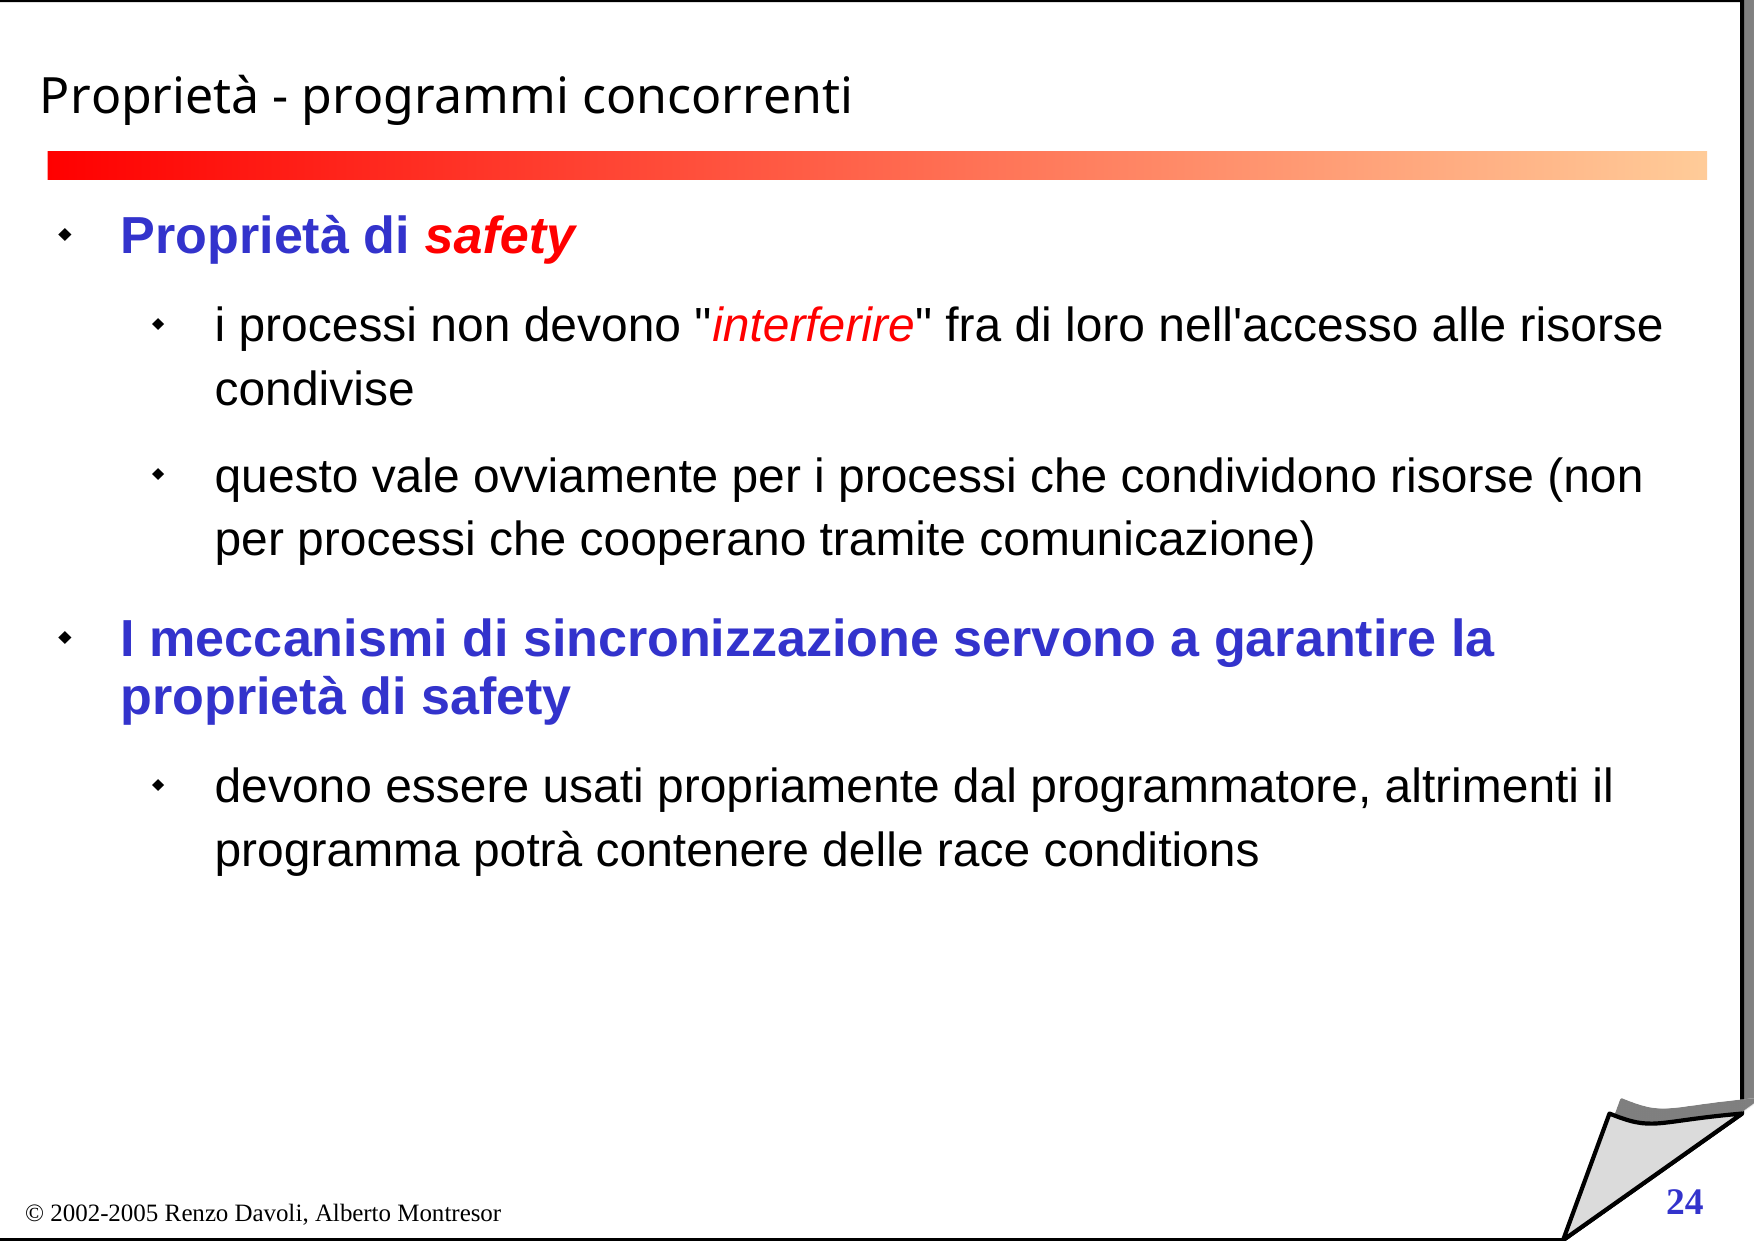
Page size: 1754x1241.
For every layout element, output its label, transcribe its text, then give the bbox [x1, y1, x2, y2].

list Proprietà di safety i processi non devono "interferire" fra di loro nell'accesso alle risorse condivise questo vale ovviamente per i processi che condividono risorse (non per processi che cooperano tramite comunicazione) I meccanismi di sincronizzazione servono a garantire la proprietà di safety devono essere usati propriamente dal programmatore, altrimenti il programma potrà contenere delle race conditions [58, 206, 1696, 883]
title Proprietà - programmi concorrenti [39, 49, 1713, 144]
